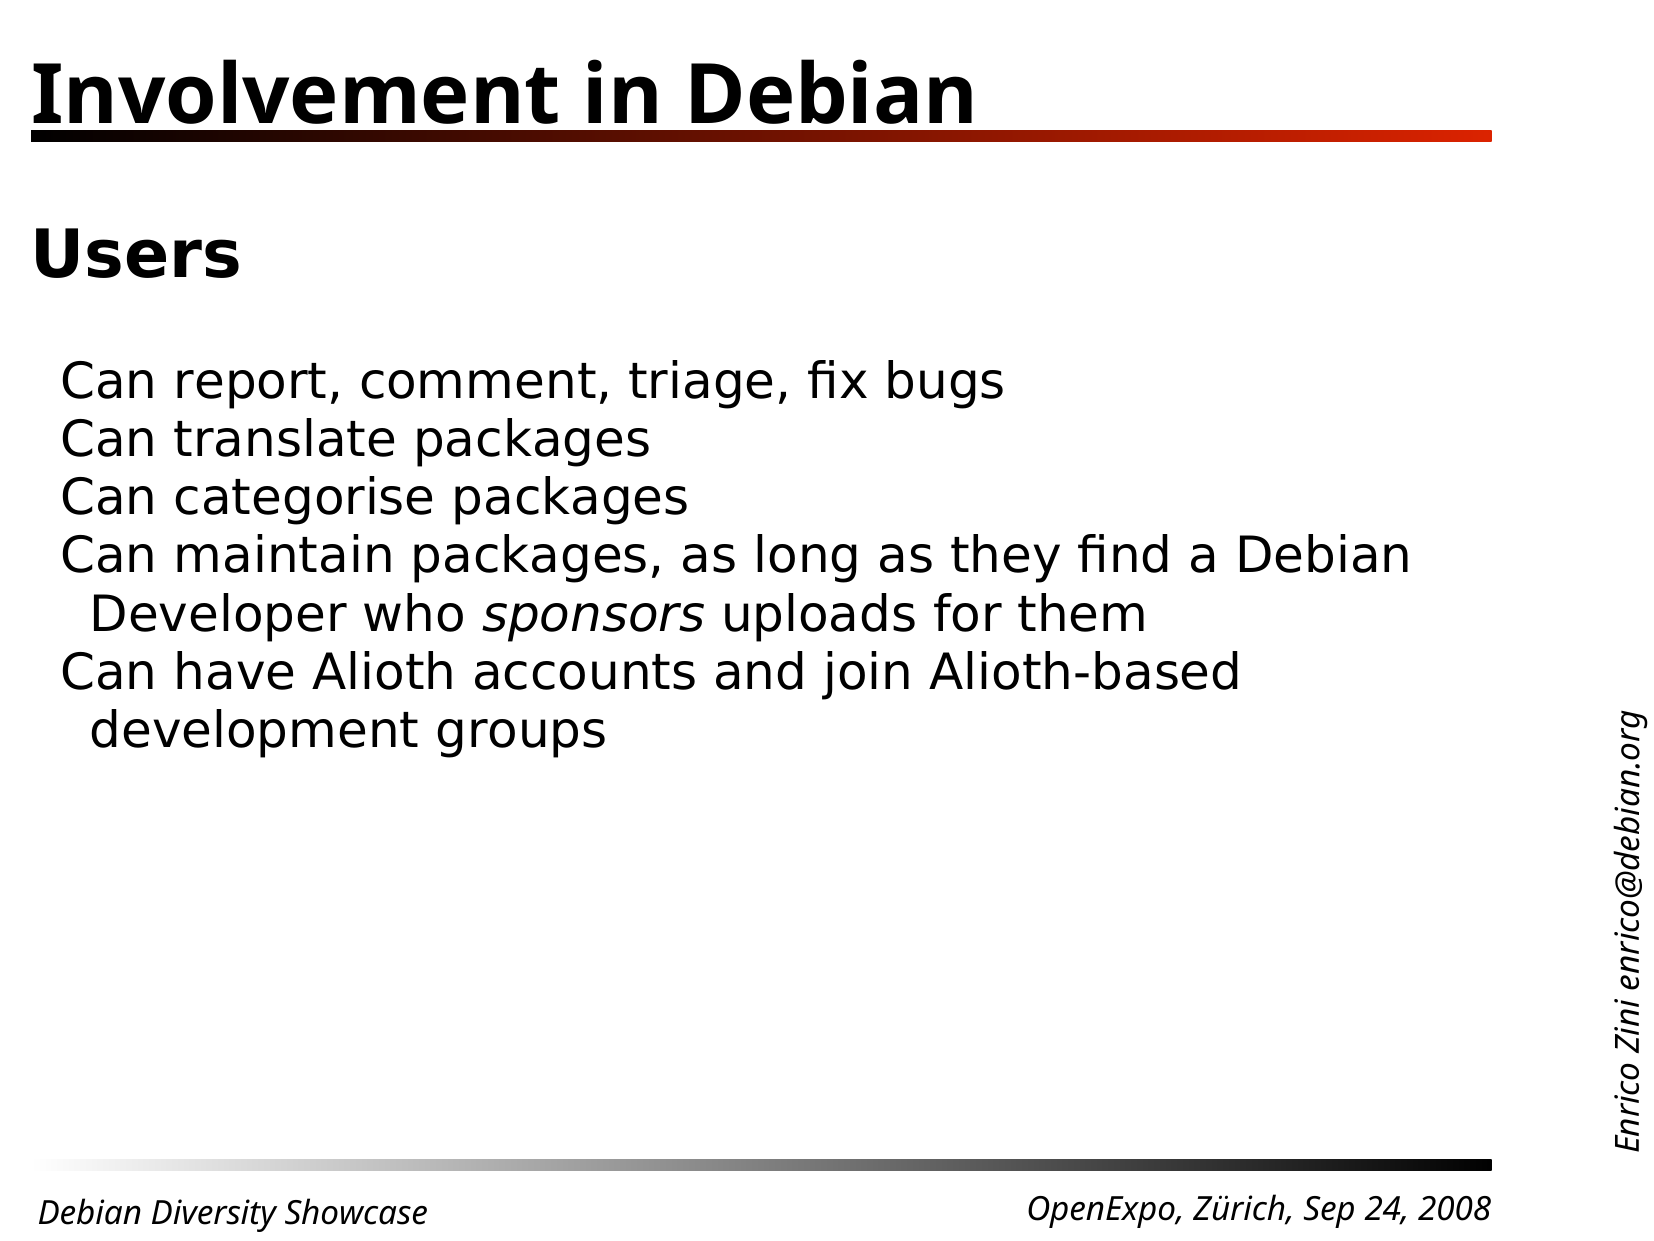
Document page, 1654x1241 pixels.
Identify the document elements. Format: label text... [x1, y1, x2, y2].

text_box Users Can report, comment, triage, fix bugs Can translate packages Can categorise packages Can maintain packages, as long as they find a Debian Developer who sponsors uploads for them Can have Alioth accounts and join Alioth-based development groups [30, 215, 1495, 1089]
text_box Involvement in Debian [31, 34, 1438, 168]
